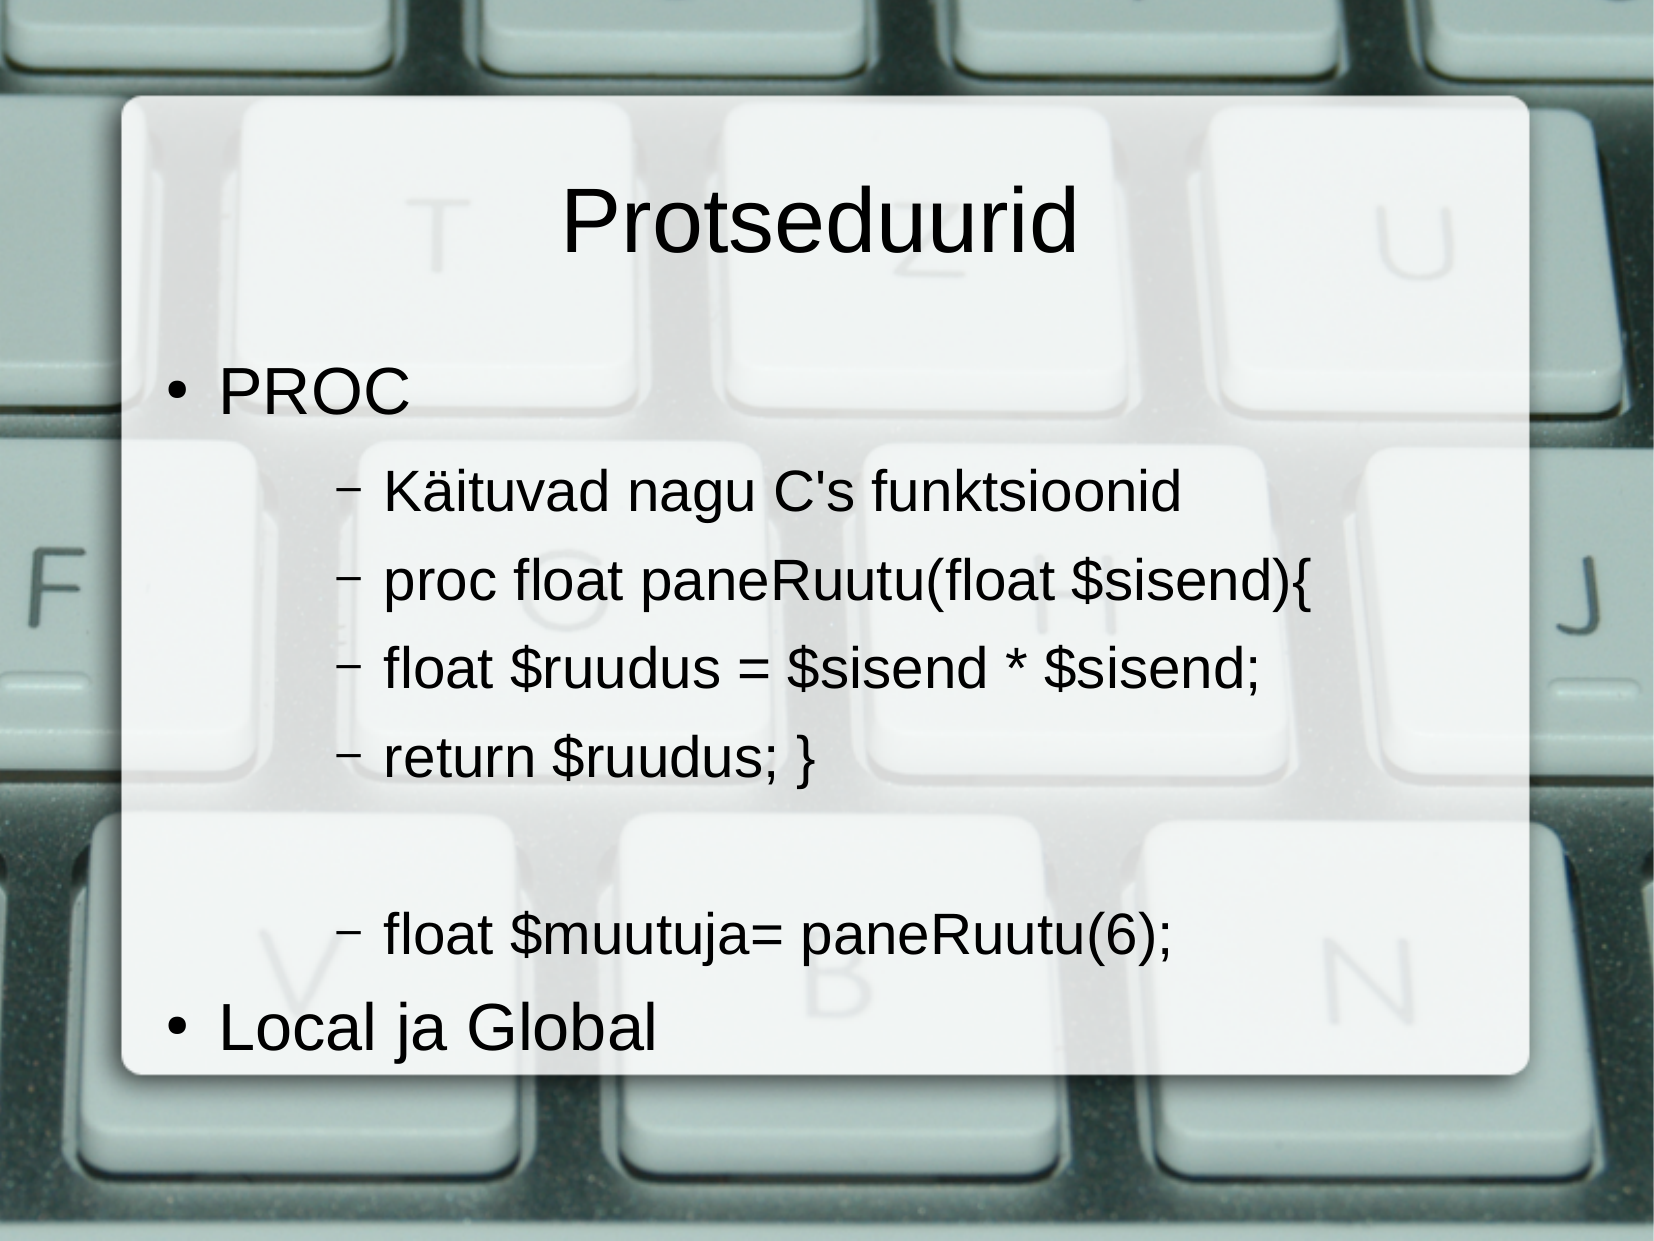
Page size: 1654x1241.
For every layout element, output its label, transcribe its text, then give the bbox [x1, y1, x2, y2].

picture [0, 0, 1654, 1241]
list PROC Käituvad nagu C's funktsioonid proc float paneRuutu(float $sisend){ float $ruudus = $sisend * $sisend; return $ruudus; } float $muutuja= paneRuutu(6); Local ja Global [147, 354, 1506, 1064]
title Protseduurid [135, 125, 1506, 318]
